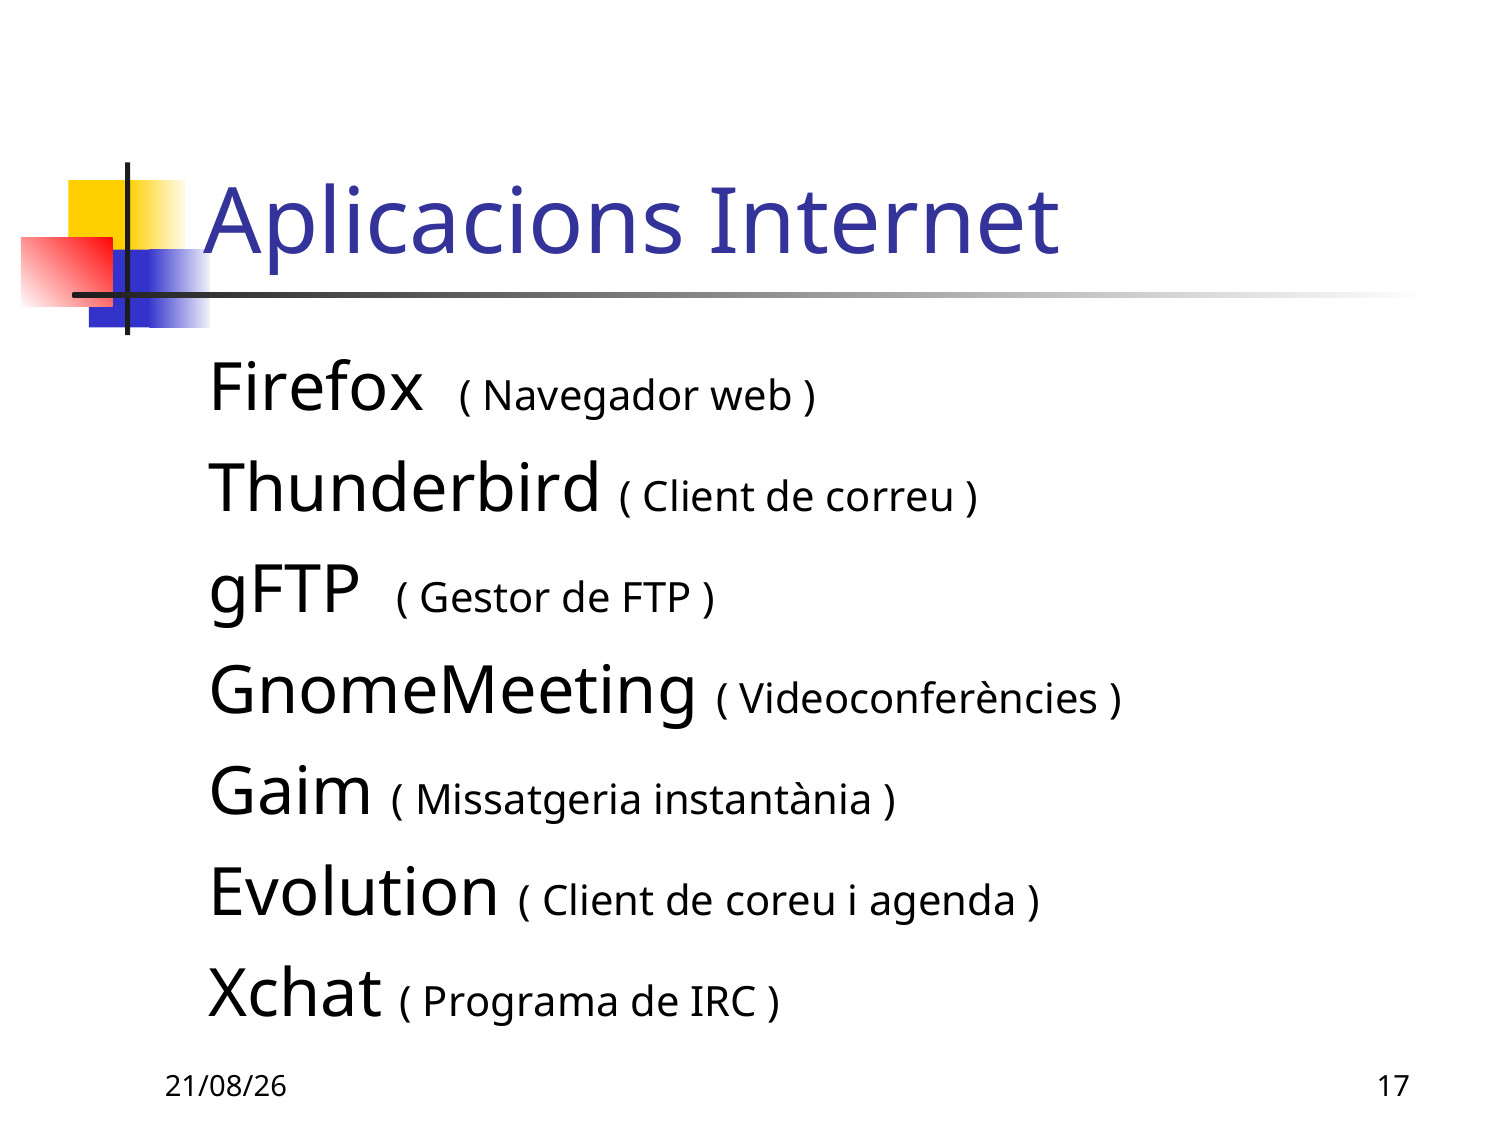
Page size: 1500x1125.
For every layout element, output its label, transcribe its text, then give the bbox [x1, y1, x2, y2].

title Aplicacions Internet [188, 101, 1468, 289]
list Firefox ( Navegador web ) Thunderbird ( Client de correu ) gFTP ( Gestor de FTP ) GnomeMeeting ( Videoconferències ) Gaim ( Missatgeria instantània ) Evolution ( Client de coreu i agenda ) Xchat ( Programa de IRC ) [193, 331, 1469, 1033]
